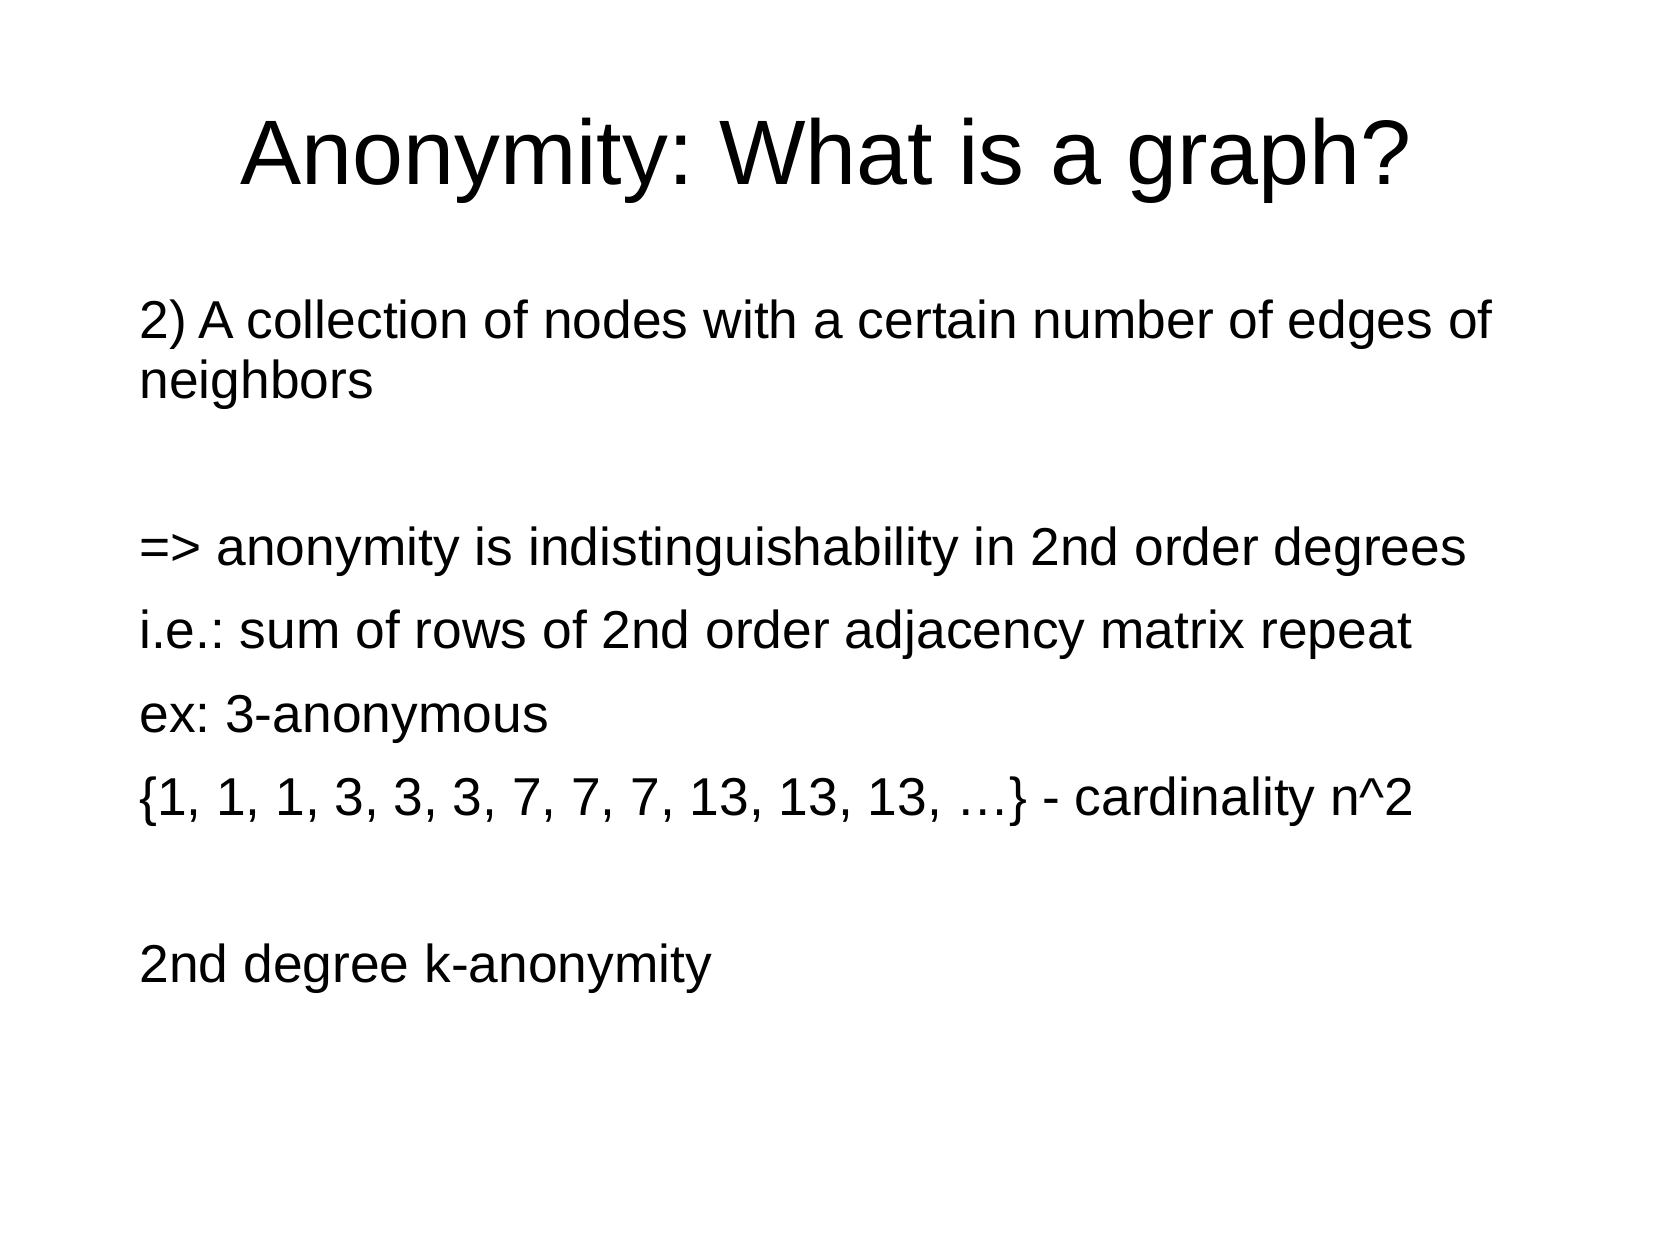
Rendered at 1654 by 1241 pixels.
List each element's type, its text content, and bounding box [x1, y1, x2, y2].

list 2) A collection of nodes with a certain number of edges of neighbors => anonymity is indistinguishability in 2nd order degrees i.e.: sum of rows of 2nd order adjacency matrix repeat ex: 3-anonymous {1, 1, 1, 3, 3, 3, 7, 7, 7, 13, 13, 13, …} - cardinality n^2 2nd degree k-anonymity [82, 290, 1538, 1010]
title Anonymity: What is a graph? [82, 49, 1571, 257]
